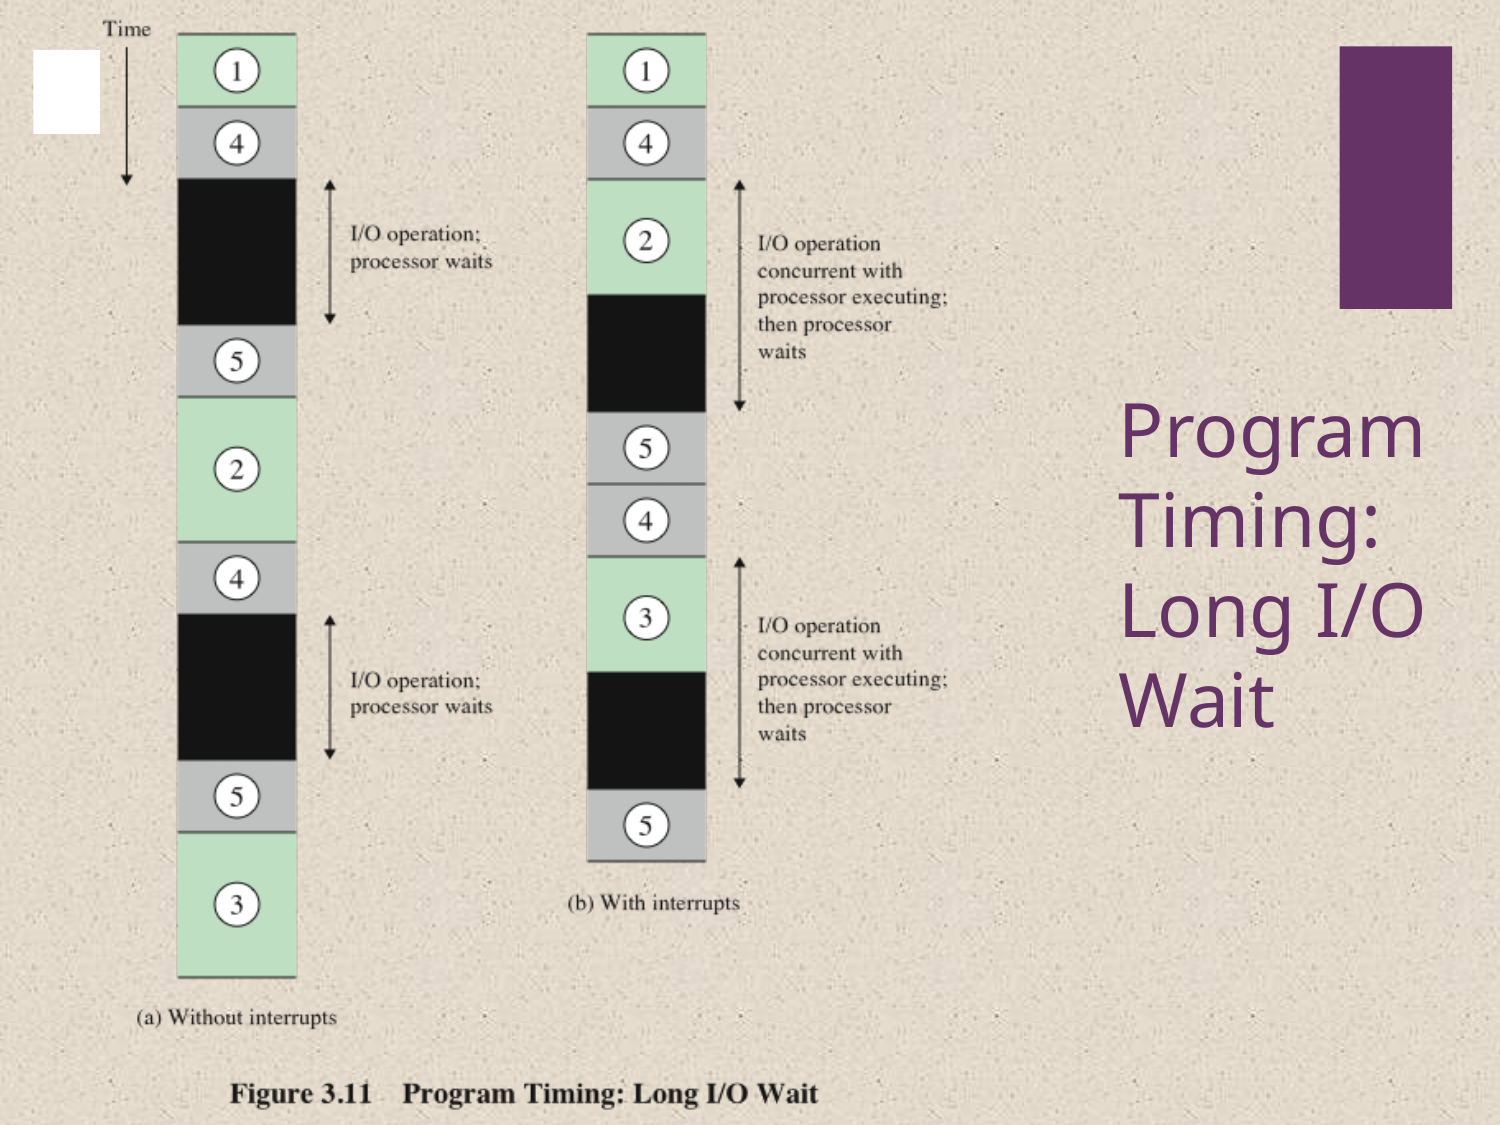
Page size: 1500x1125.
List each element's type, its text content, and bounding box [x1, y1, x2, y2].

text_box [33, 49, 100, 134]
title Program Timing: Long I/O Wait [1103, 375, 1500, 559]
picture [0, 0, 1500, 1125]
